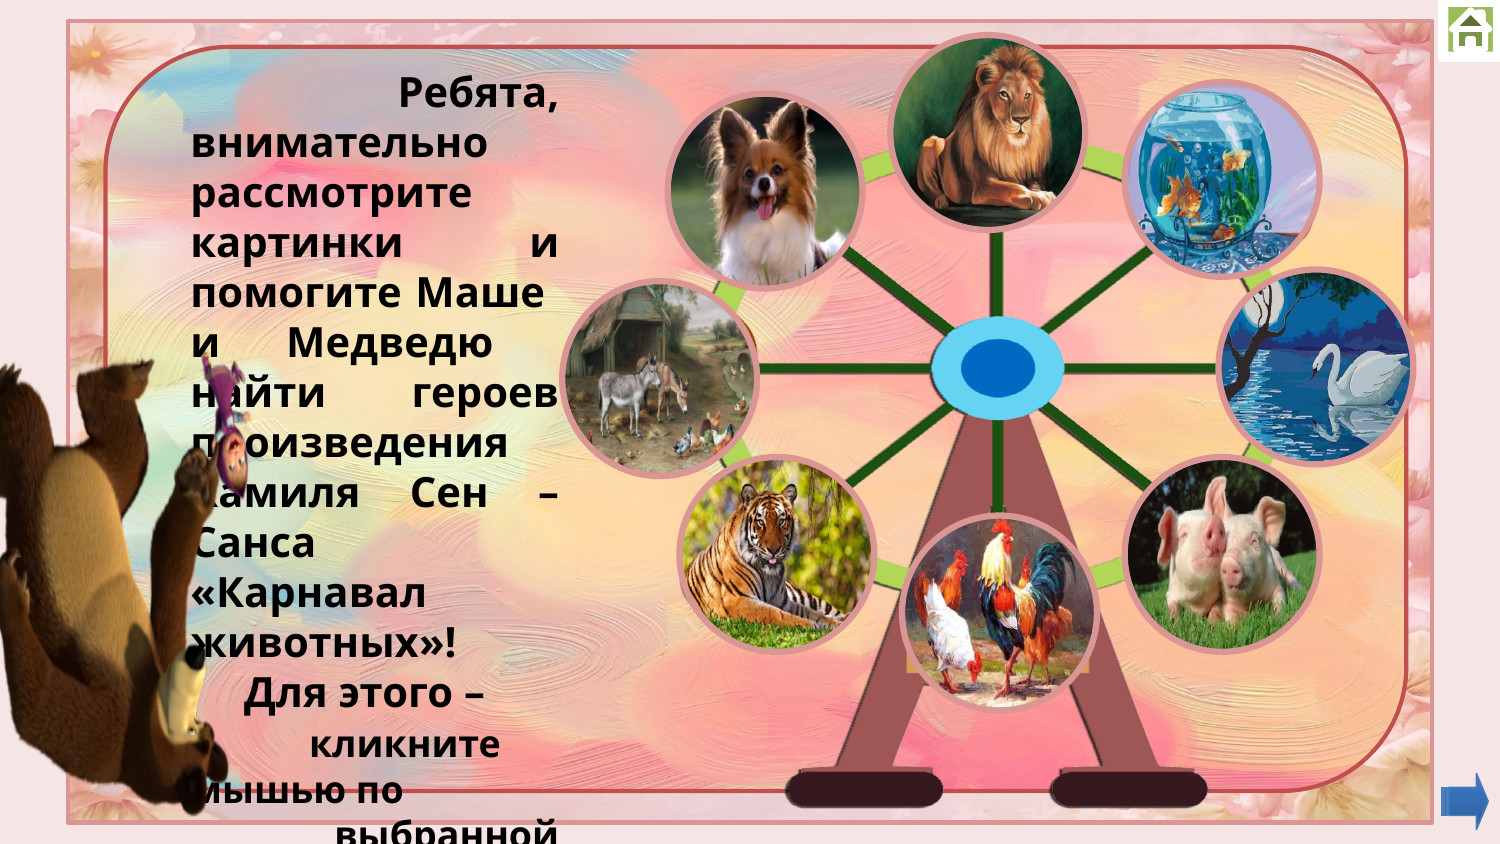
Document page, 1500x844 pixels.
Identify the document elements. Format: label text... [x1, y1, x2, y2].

text_box [1448, 773, 1489, 830]
text_box [105, 59, 175, 350]
text_box [1218, 162, 1414, 676]
text_box [679, 456, 875, 652]
text_box [1442, 0, 1500, 59]
text_box [178, 46, 758, 791]
picture [0, 23, 1430, 844]
text_box [890, 35, 1086, 230]
text_box [902, 515, 1097, 711]
text_box [1124, 81, 1320, 277]
text_box [1124, 456, 1320, 652]
text_box Ребята, внимательно рассмотрите картинки и помогите Маше и Медведю найти героев произведения Камиля Сен – Санса «Карнавал животных»! Для этого – кликните мышью по выбранной картинке. Будьте внимательны! [175, 58, 575, 844]
text_box [667, 93, 863, 289]
